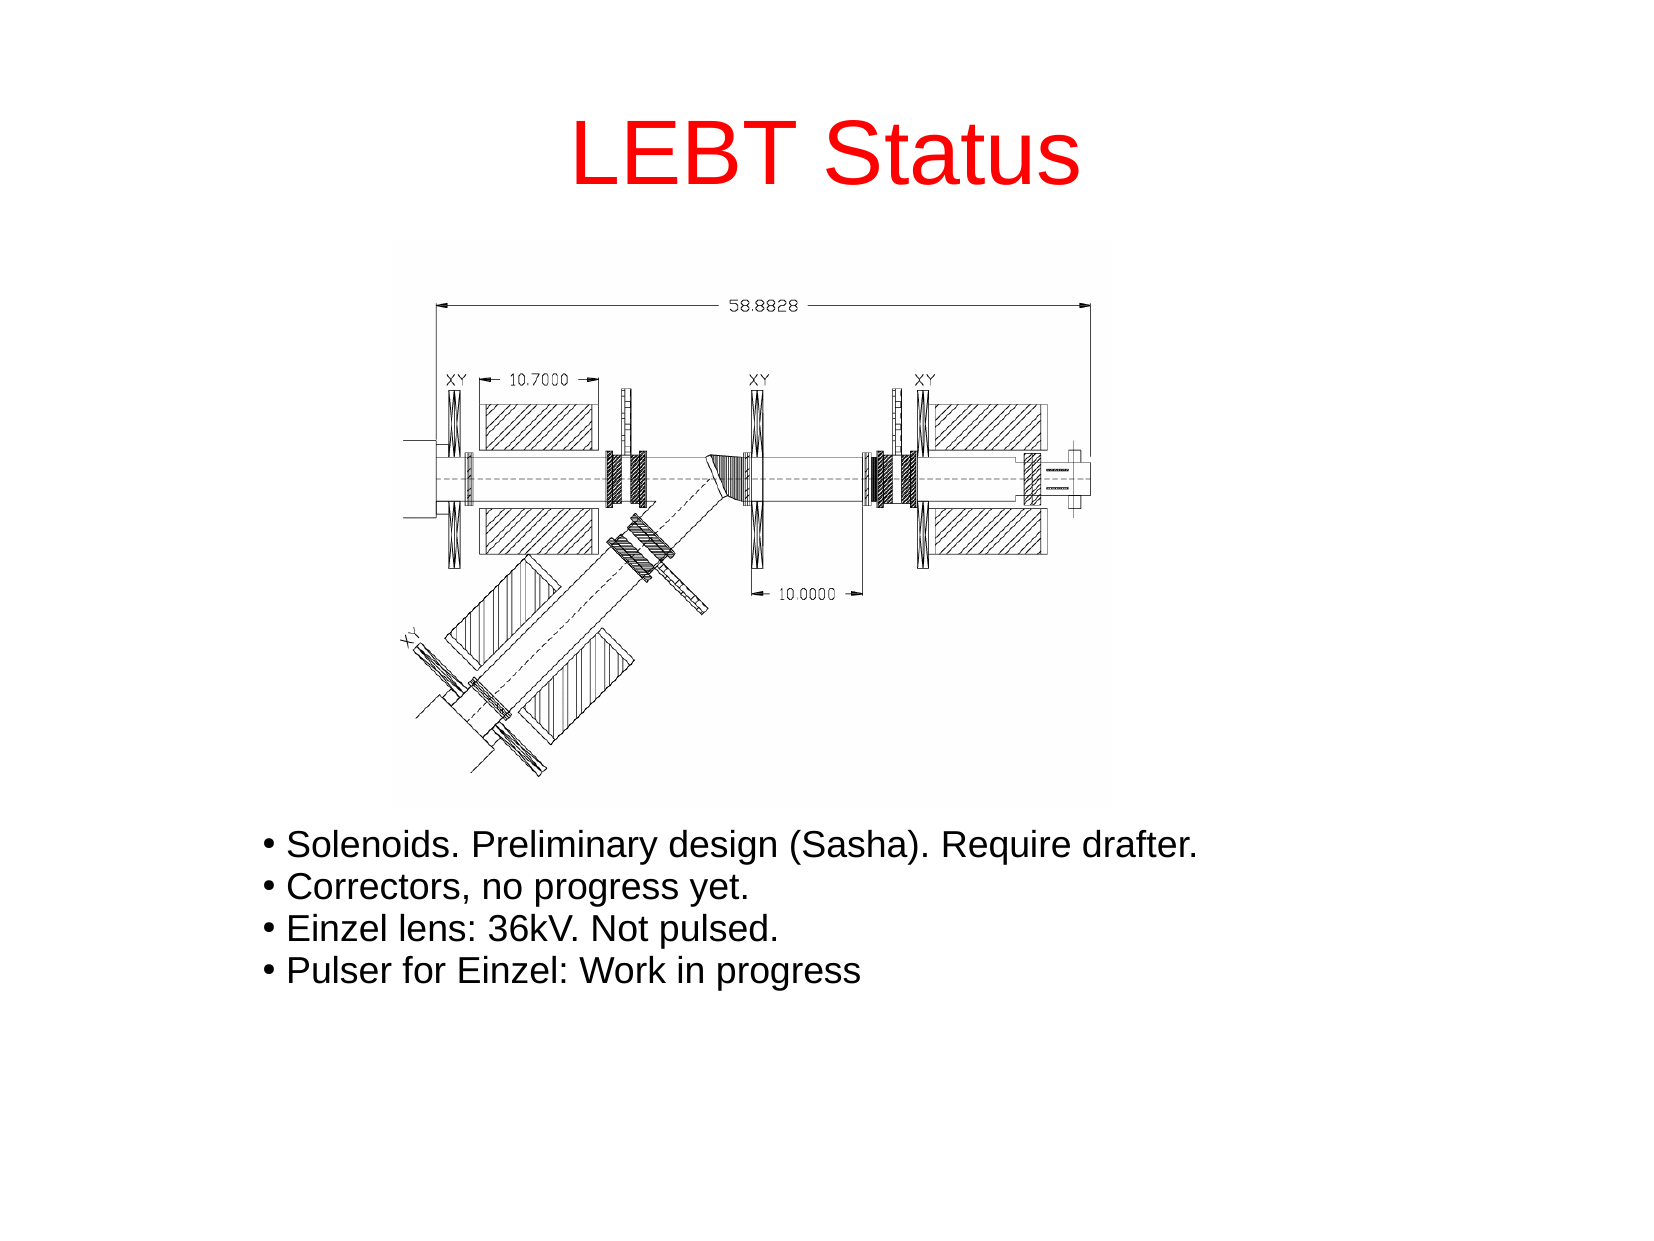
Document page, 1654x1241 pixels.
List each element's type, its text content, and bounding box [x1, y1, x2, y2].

title LEBT Status [82, 49, 1571, 257]
text_box Solenoids. Preliminary design (Sasha). Require drafter. Correctors, no progress yet. Einzel lens: 36kV. Not pulsed. Pulser for Einzel: Work in progress [247, 816, 1538, 1042]
picture [393, 257, 1111, 809]
